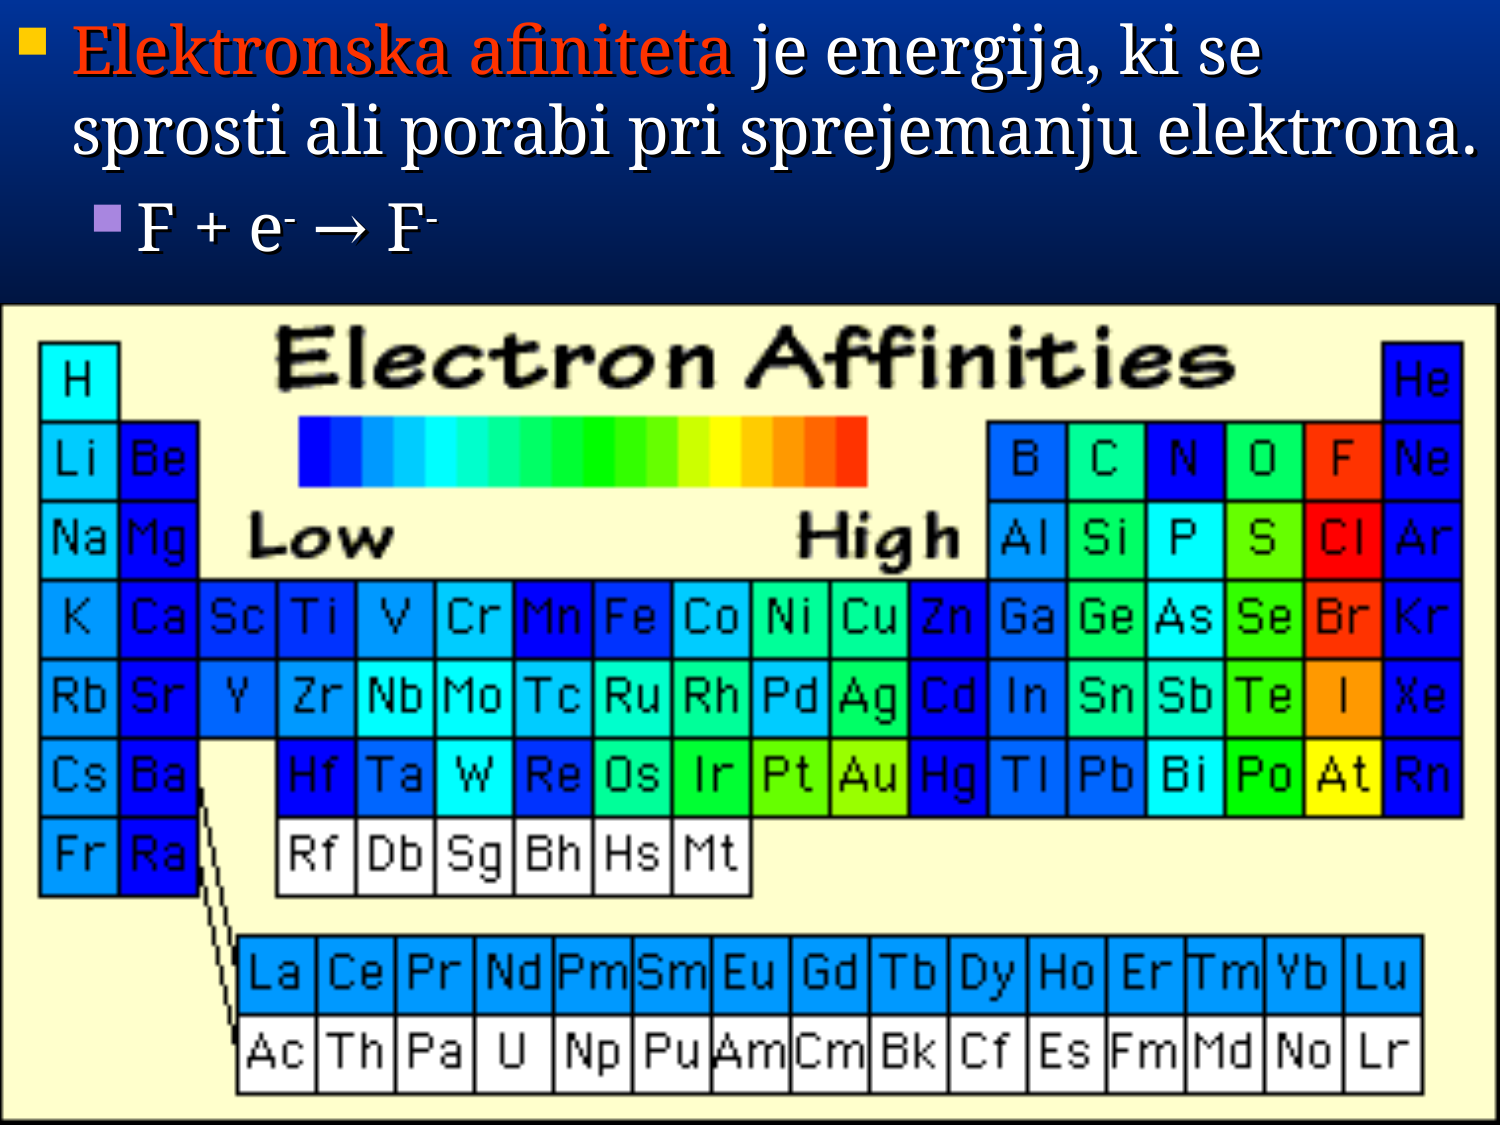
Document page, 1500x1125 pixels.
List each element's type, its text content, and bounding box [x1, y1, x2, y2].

list Elektronska afiniteta je energija, ki se sprosti ali porabi pri sprejemanju elektrona. F + e- → F- [0, 0, 1500, 369]
picture [0, 369, 1500, 1125]
